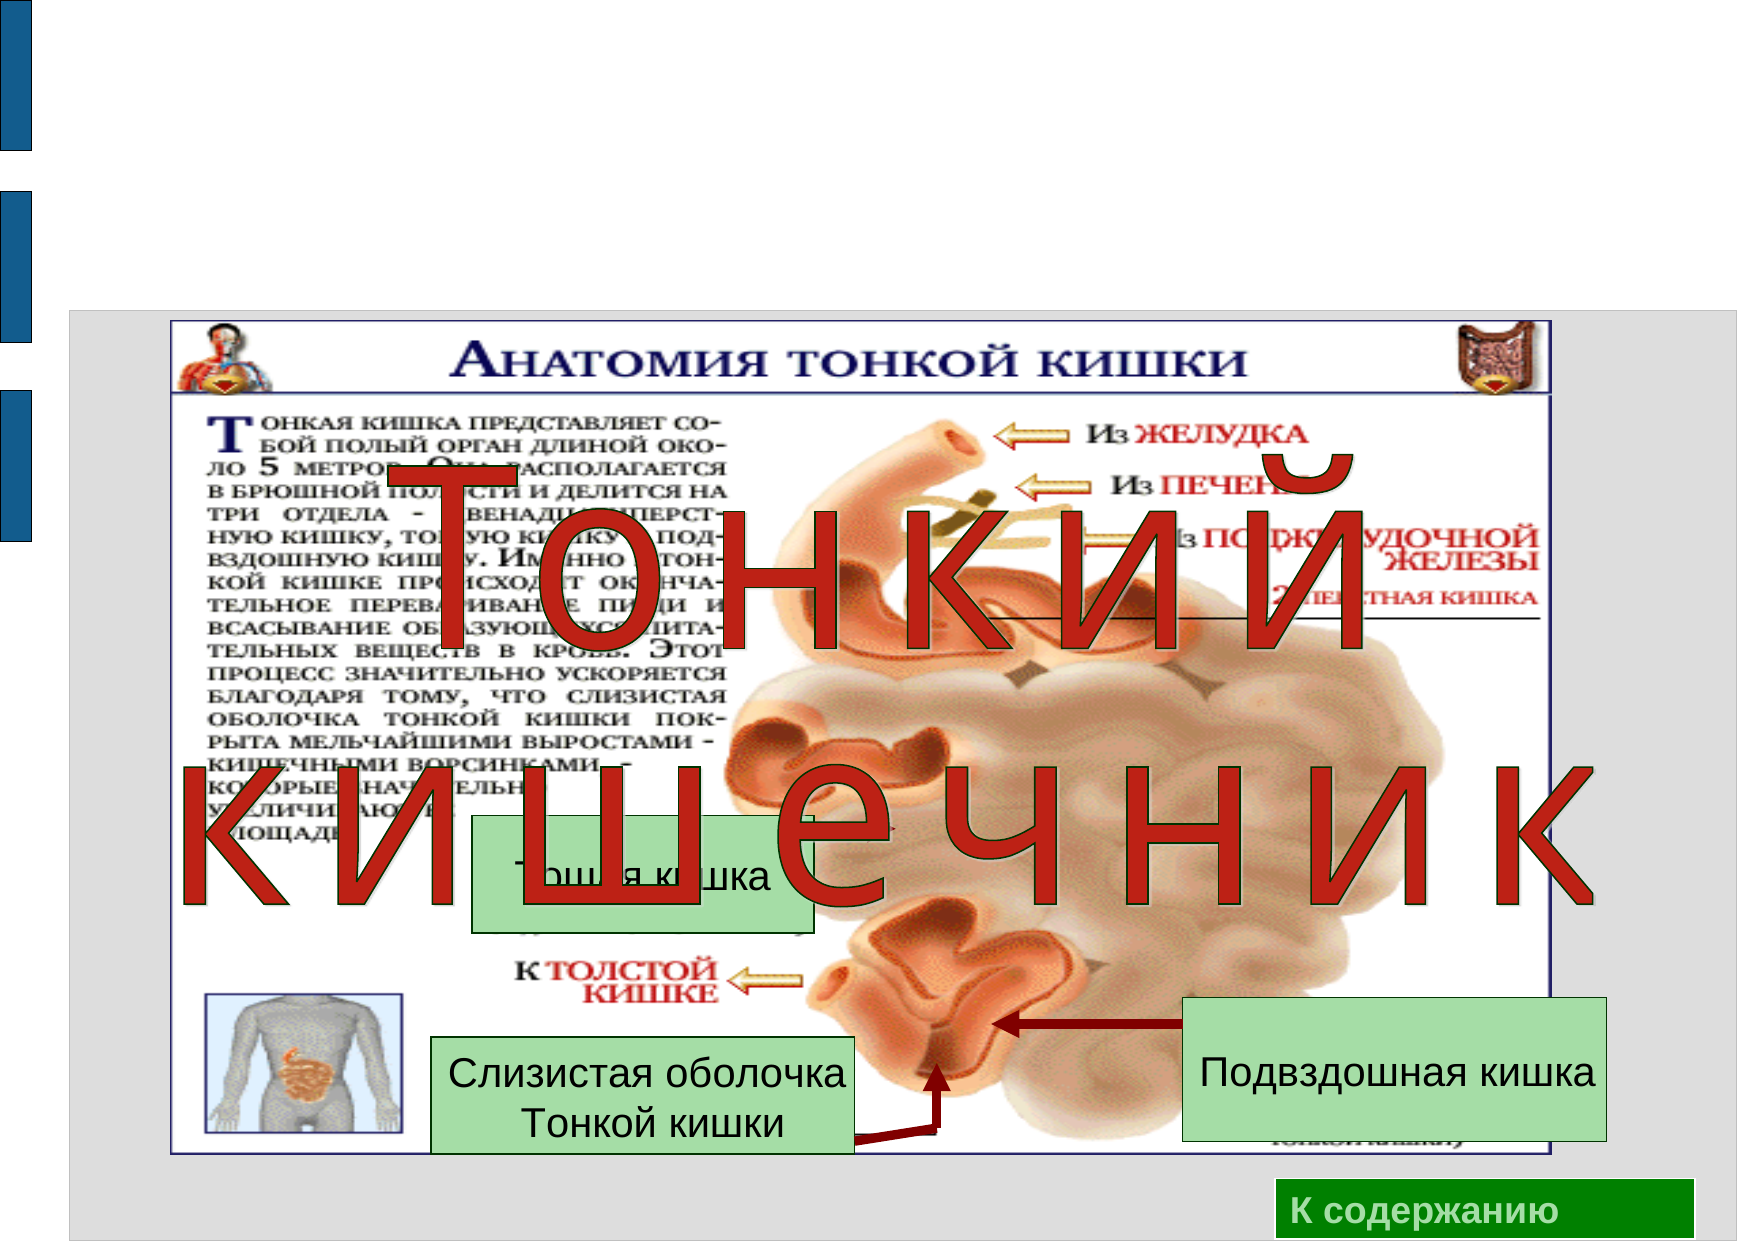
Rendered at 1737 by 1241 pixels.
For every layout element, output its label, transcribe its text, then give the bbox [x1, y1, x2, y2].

text_box К содержанию [1275, 1178, 1696, 1240]
picture [170, 320, 1552, 1155]
text_box Тонкий кишечник [523, 767, 700, 905]
text_box Тонкий кишечник [1126, 767, 1240, 905]
text_box Тощая кишка [623, 815, 678, 885]
text_box Тонкий кишечник [1497, 767, 1593, 905]
text_box Подвздошная кишка [1182, 997, 1607, 1142]
text_box Тонкий кишечник [1061, 511, 1176, 649]
text_box Тощая кишка [471, 815, 814, 933]
picture [1543, 822, 1552, 844]
text_box Тонкий кишечник [184, 767, 289, 905]
text_box Слизистая оболочка Тонкой кишки [430, 1037, 855, 1155]
text_box Тонкий кишечник [723, 511, 837, 649]
text_box Тонкий кишечник [1262, 454, 1353, 494]
text_box Тонкий кишечник [387, 465, 518, 649]
text_box Тонкий кишечник [1311, 767, 1426, 905]
text_box Тонкий кишечник [1247, 511, 1362, 649]
text_box Тонкий кишечник [946, 767, 1057, 905]
text_box Тонкий кишечник [539, 508, 660, 651]
text_box Тонкий кишечник [907, 511, 1013, 649]
text_box Тонкий кишечник [778, 764, 889, 907]
text_box Тощая кишка [801, 841, 814, 877]
text_box Тонкий кишечник [338, 767, 453, 905]
text_box Тощая кишка [546, 815, 601, 885]
